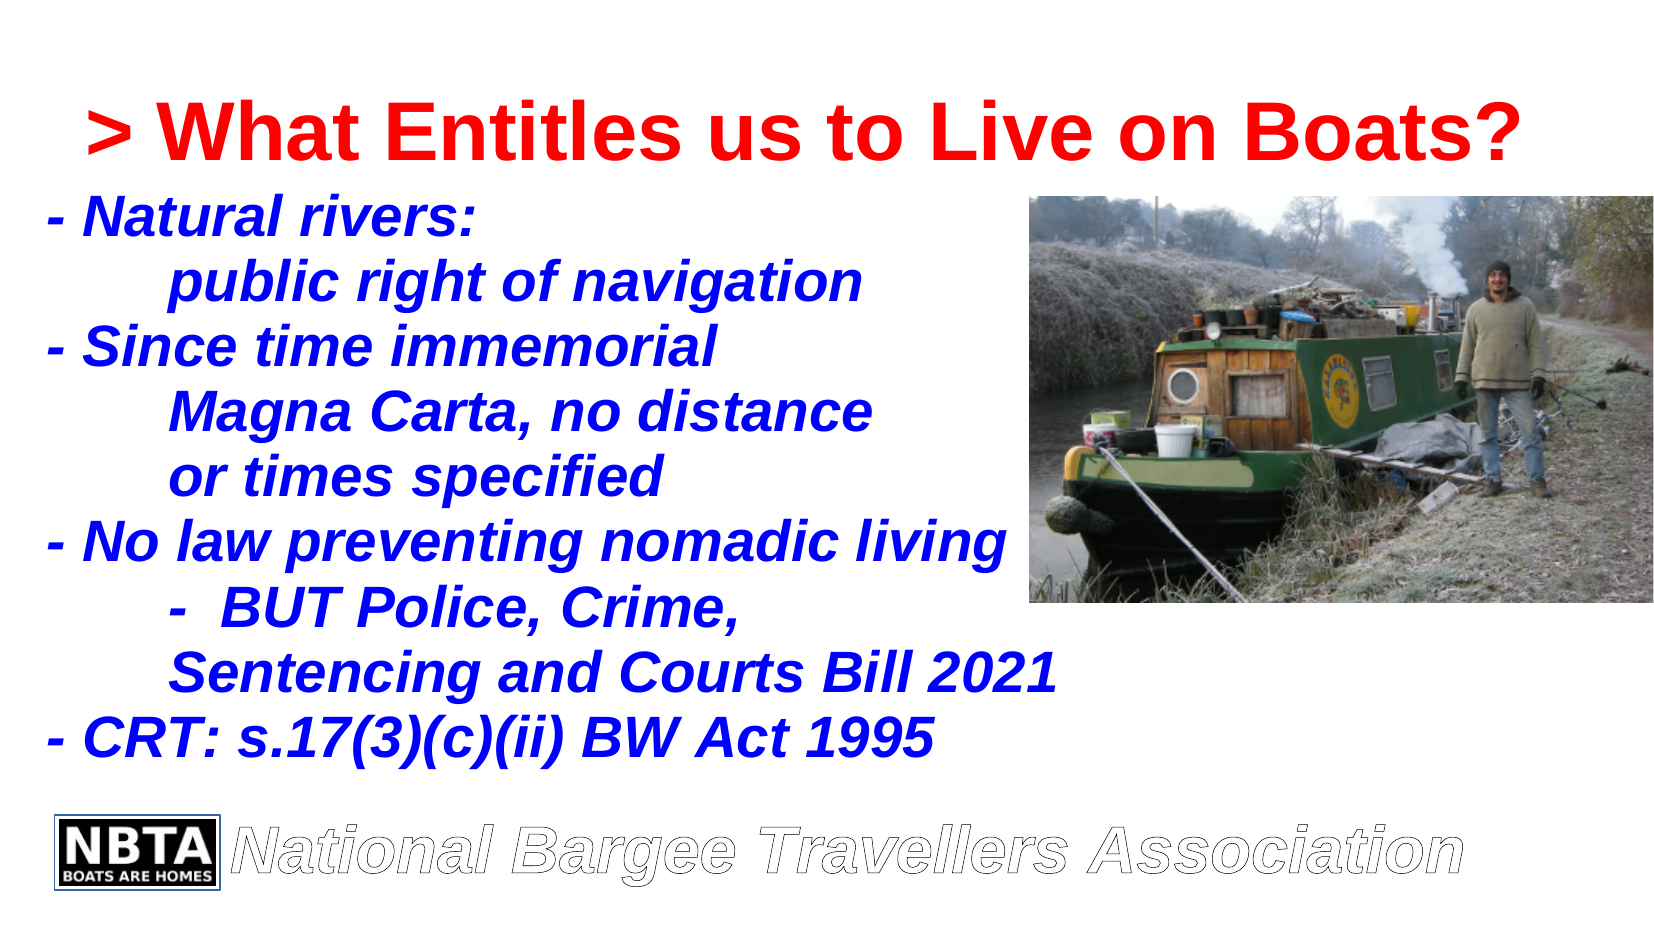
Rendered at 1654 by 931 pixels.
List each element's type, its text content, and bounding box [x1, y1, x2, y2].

picture [59, 819, 214, 886]
text_box - Natural rivers: public right of navigation - Since time immemorial Magna Carta, no distance or times specified - No law preventing nomadic living - BUT Police, Crime, Sentencing and Courts Bill 2021 - CRT: s.17(3)(c)(ii) BW Act 1995 [32, 177, 1087, 798]
picture [1087, 196, 1654, 603]
text_box National Bargee Travellers Association [214, 806, 1531, 907]
text_box > What Entitles us to Live on Boats? [70, 78, 1559, 187]
text_box [54, 814, 214, 890]
